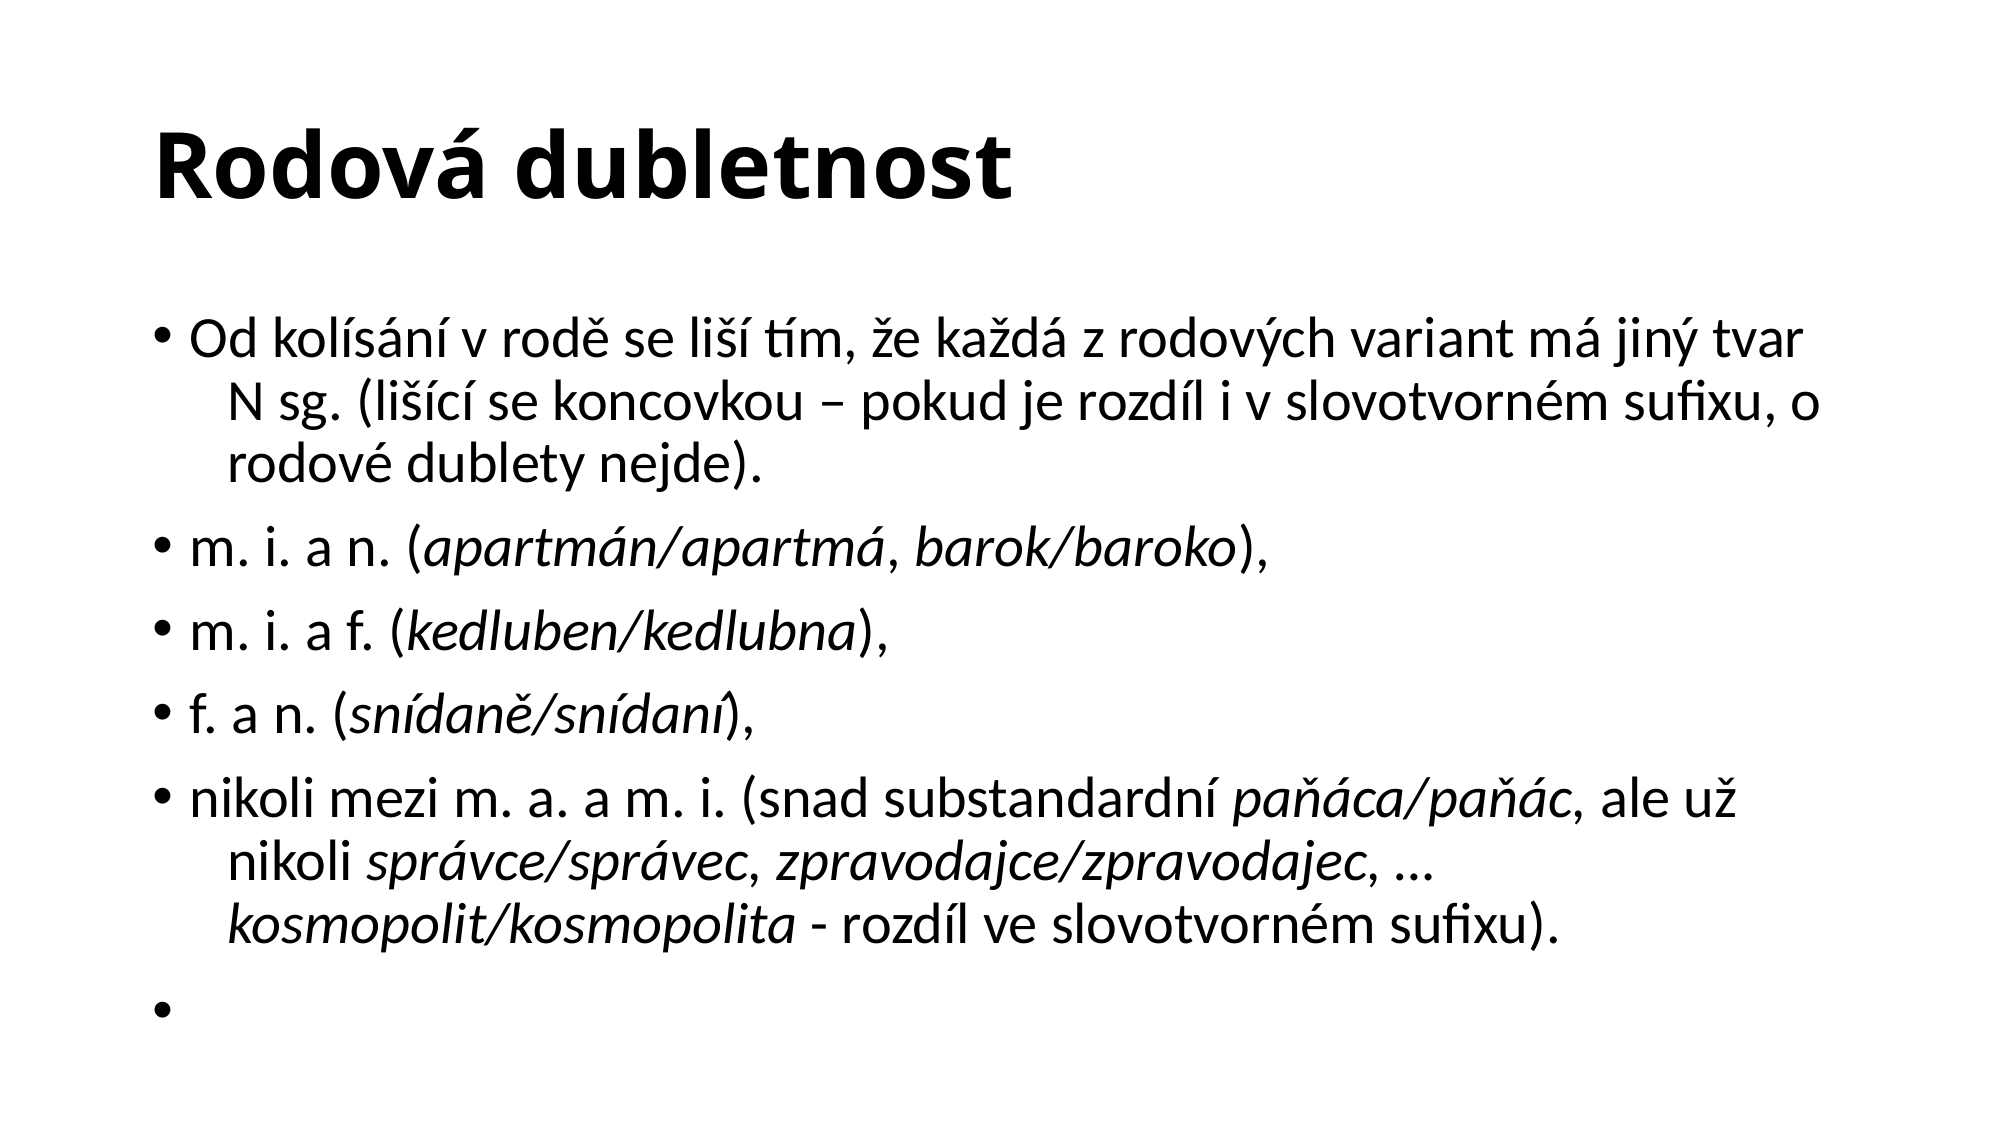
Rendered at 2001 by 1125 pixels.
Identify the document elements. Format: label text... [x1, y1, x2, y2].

list Od kolísání v rodě se liší tím, že každá z rodových variant má jiný tvar N sg. (lišící se koncovkou – pokud je rozdíl i v slovotvorném sufixu, o rodové dublety nejde). m. i. a n. (apartmán/apartmá, barok/baroko), m. i. a f. (kedluben/kedlubna), f. a n. (snídaně/snídaní), nikoli mezi m. a. a m. i. (snad substandardní paňáca/paňác, ale už nikoli správce/správec, zpravodajce/zpravodajec, … kosmopolit/kosmopolita - rozdíl ve slovotvorném sufixu). [137, 299, 1863, 1014]
title Rodová dubletnost [137, 59, 1863, 278]
